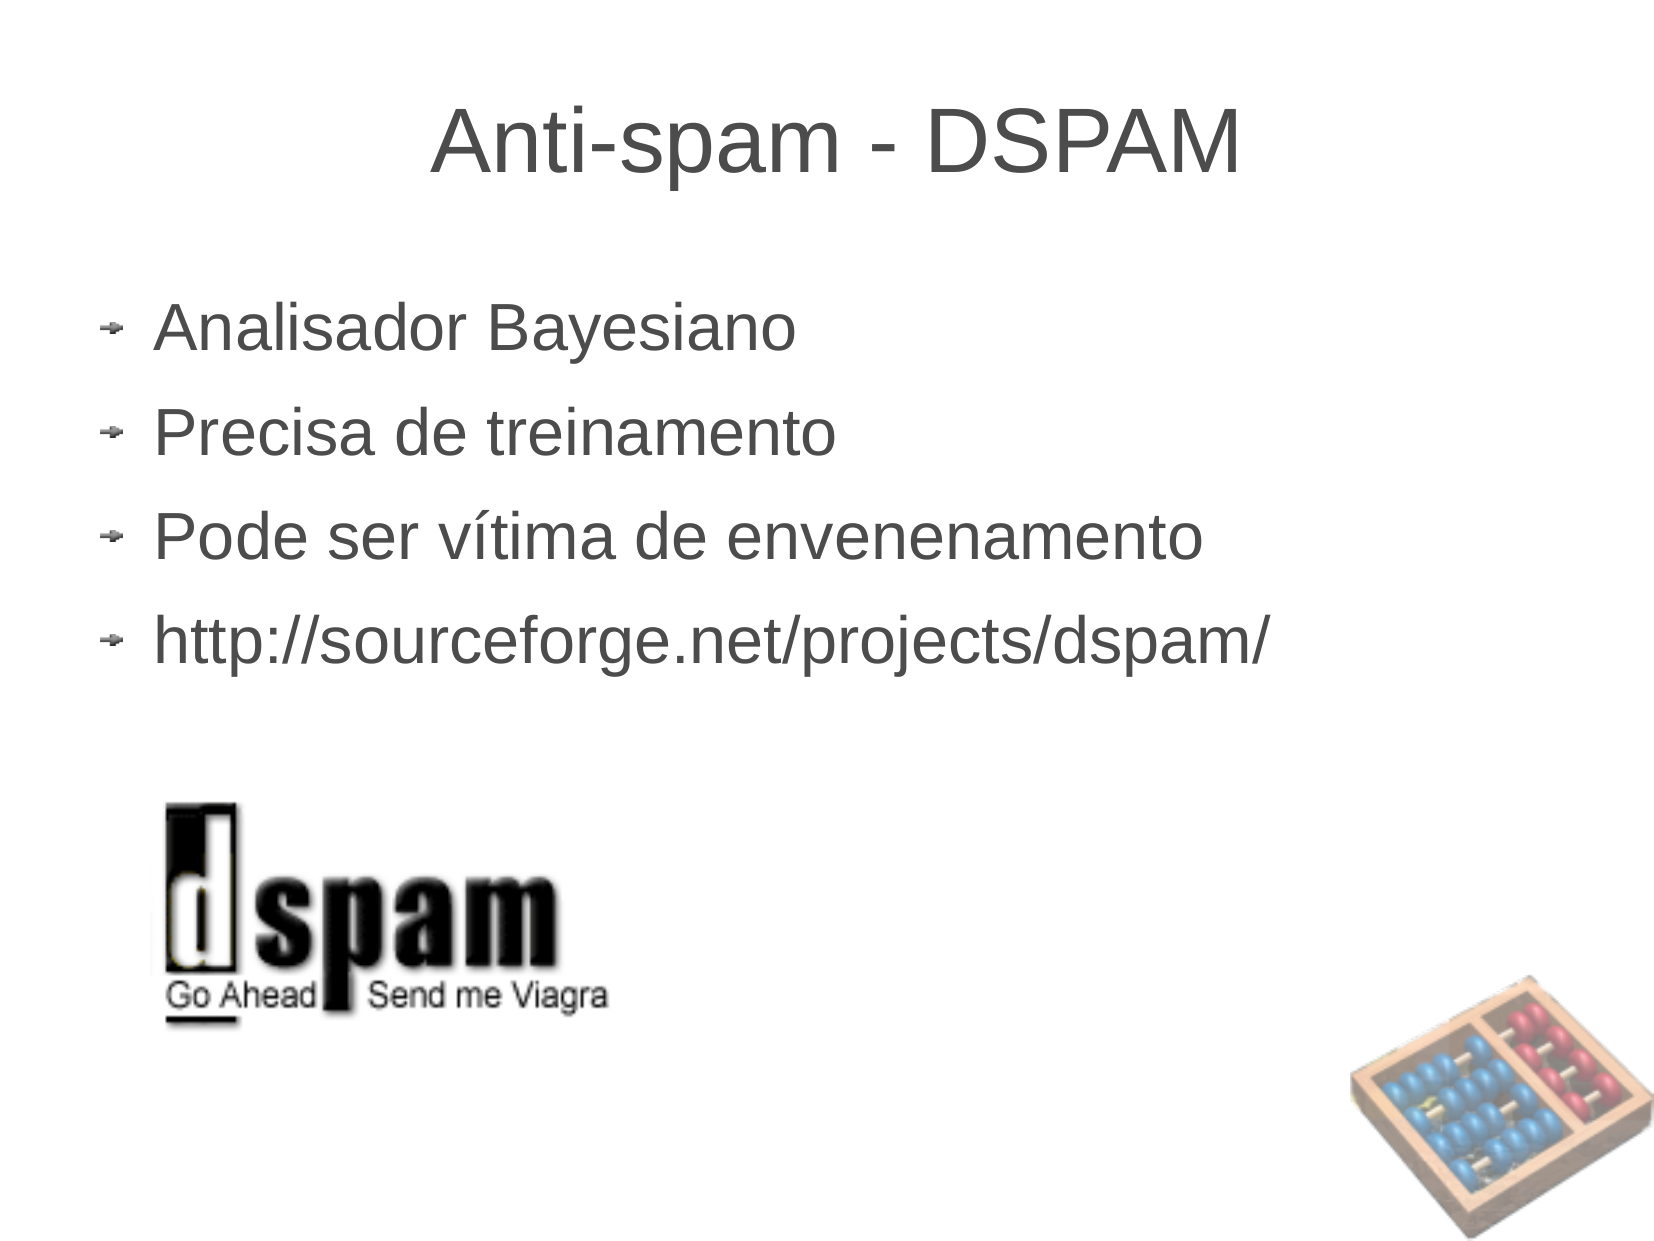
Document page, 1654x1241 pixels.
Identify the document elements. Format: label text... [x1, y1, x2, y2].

list Analisador Bayesiano Precisa de treinamento Pode ser vítima de envenenamento http://sourceforge.net/projects/dspam/ [82, 290, 1571, 1109]
picture [150, 777, 660, 1051]
title Anti-spam - DSPAM [75, 44, 1601, 238]
